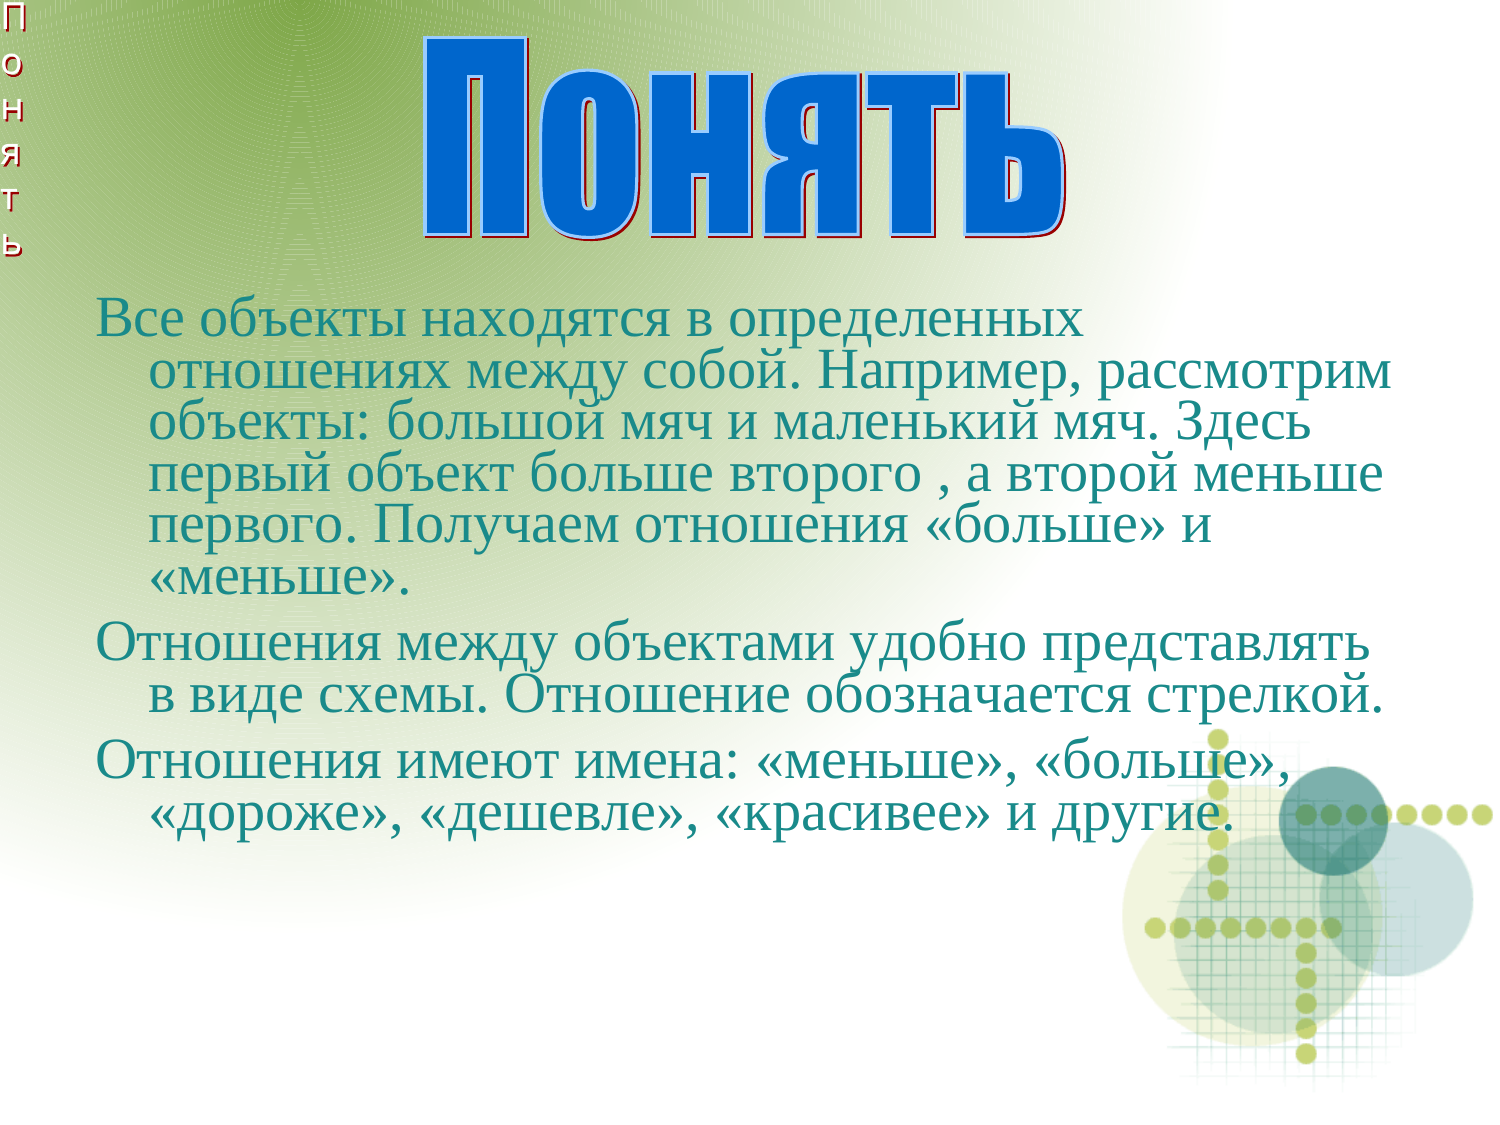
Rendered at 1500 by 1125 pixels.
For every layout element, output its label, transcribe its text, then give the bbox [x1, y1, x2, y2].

text_box [763, 72, 861, 237]
text_box [964, 72, 1065, 237]
text_box [650, 72, 752, 237]
text_box [424, 37, 528, 237]
text_box [540, 70, 639, 240]
text_box [866, 72, 959, 237]
picture [1110, 718, 1500, 1098]
list Все объекты находятся в определенных отношениях между собой. Например, рассмотрим объекты: большой мяч и маленький мяч. Здесь первый объект больше второго , а второй меньше первого. Получаем отношения «больше» и «меньше». Отношения между объектами удобно представлять в виде схемы. Отношение обозначается стрелкой. Отношения имеют имена: «меньше», «больше», «дороже», «дешевле», «красивее» и другие. [62, 287, 1413, 1056]
